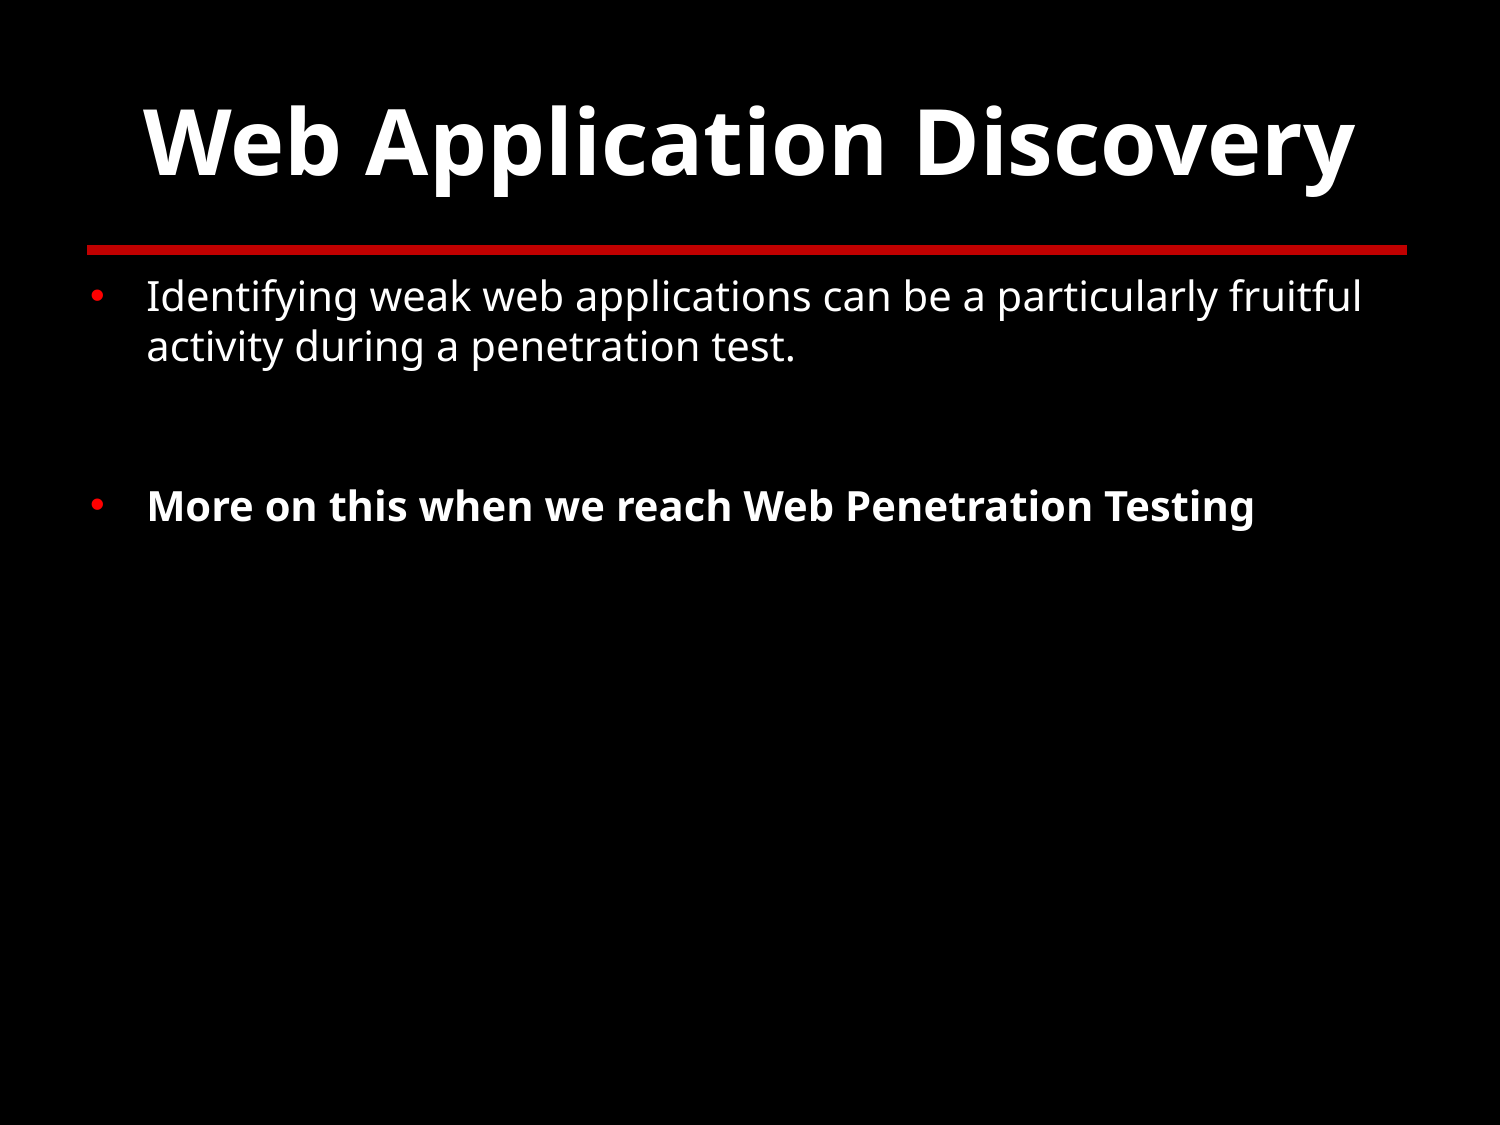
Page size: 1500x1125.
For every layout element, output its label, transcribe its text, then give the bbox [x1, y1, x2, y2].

title Web Application Discovery [75, 45, 1425, 233]
list Identifying weak web applications can be a particularly fruitful activity during a penetration test. More on this when we reach Web Penetration Testing [75, 262, 1425, 1005]
